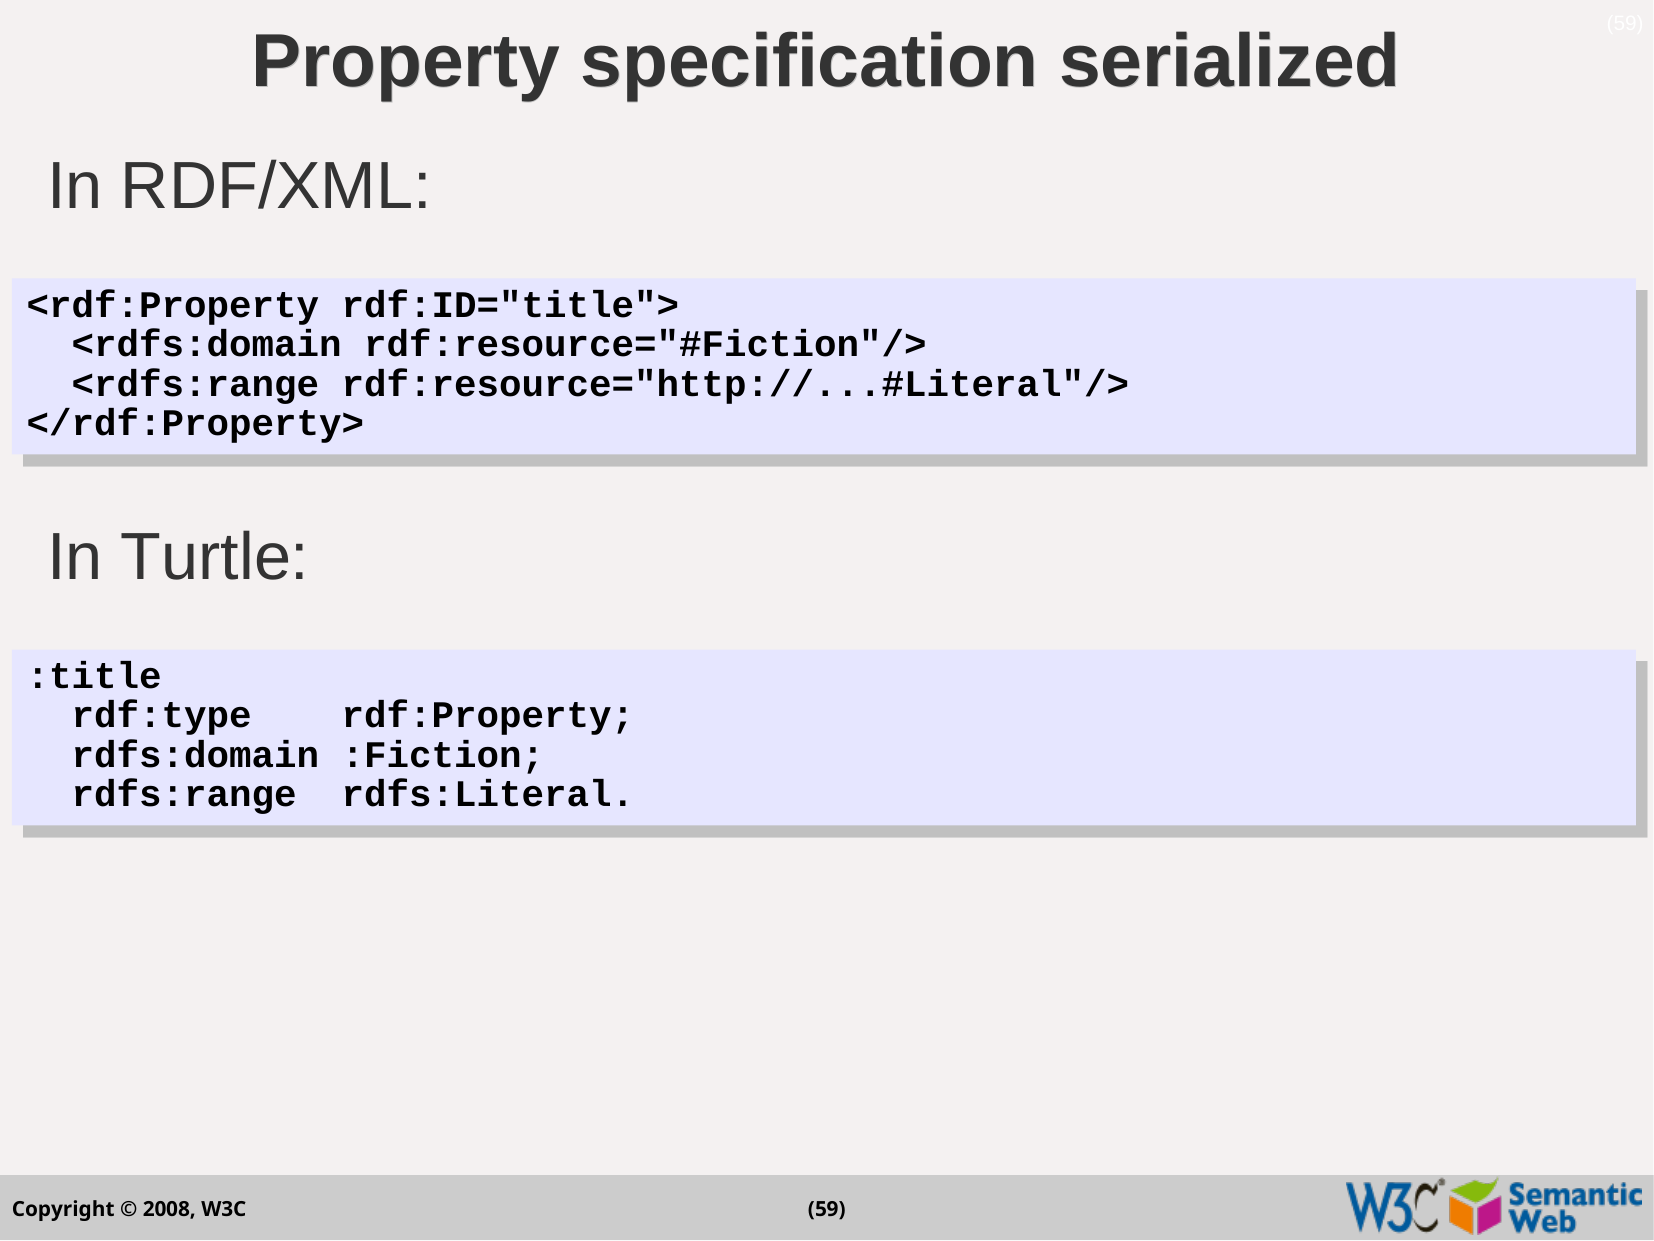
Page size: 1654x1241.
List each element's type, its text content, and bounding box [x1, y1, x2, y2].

picture [1346, 1175, 1642, 1235]
list In Turtle: [29, 519, 1624, 609]
text_box :title rdf:type rdf:Property; rdfs:domain :Fiction; rdfs:range rdfs:Literal. [11, 649, 1636, 826]
title Property specification serialized [0, 0, 1654, 119]
list In RDF/XML: [29, 147, 1624, 237]
text_box <rdf:Property rdf:ID="title"> <rdfs:domain rdf:resource="#Fiction"/> <rdfs:range rdf:resource="http://...#Literal"/> </rdf:Property> [11, 278, 1636, 455]
